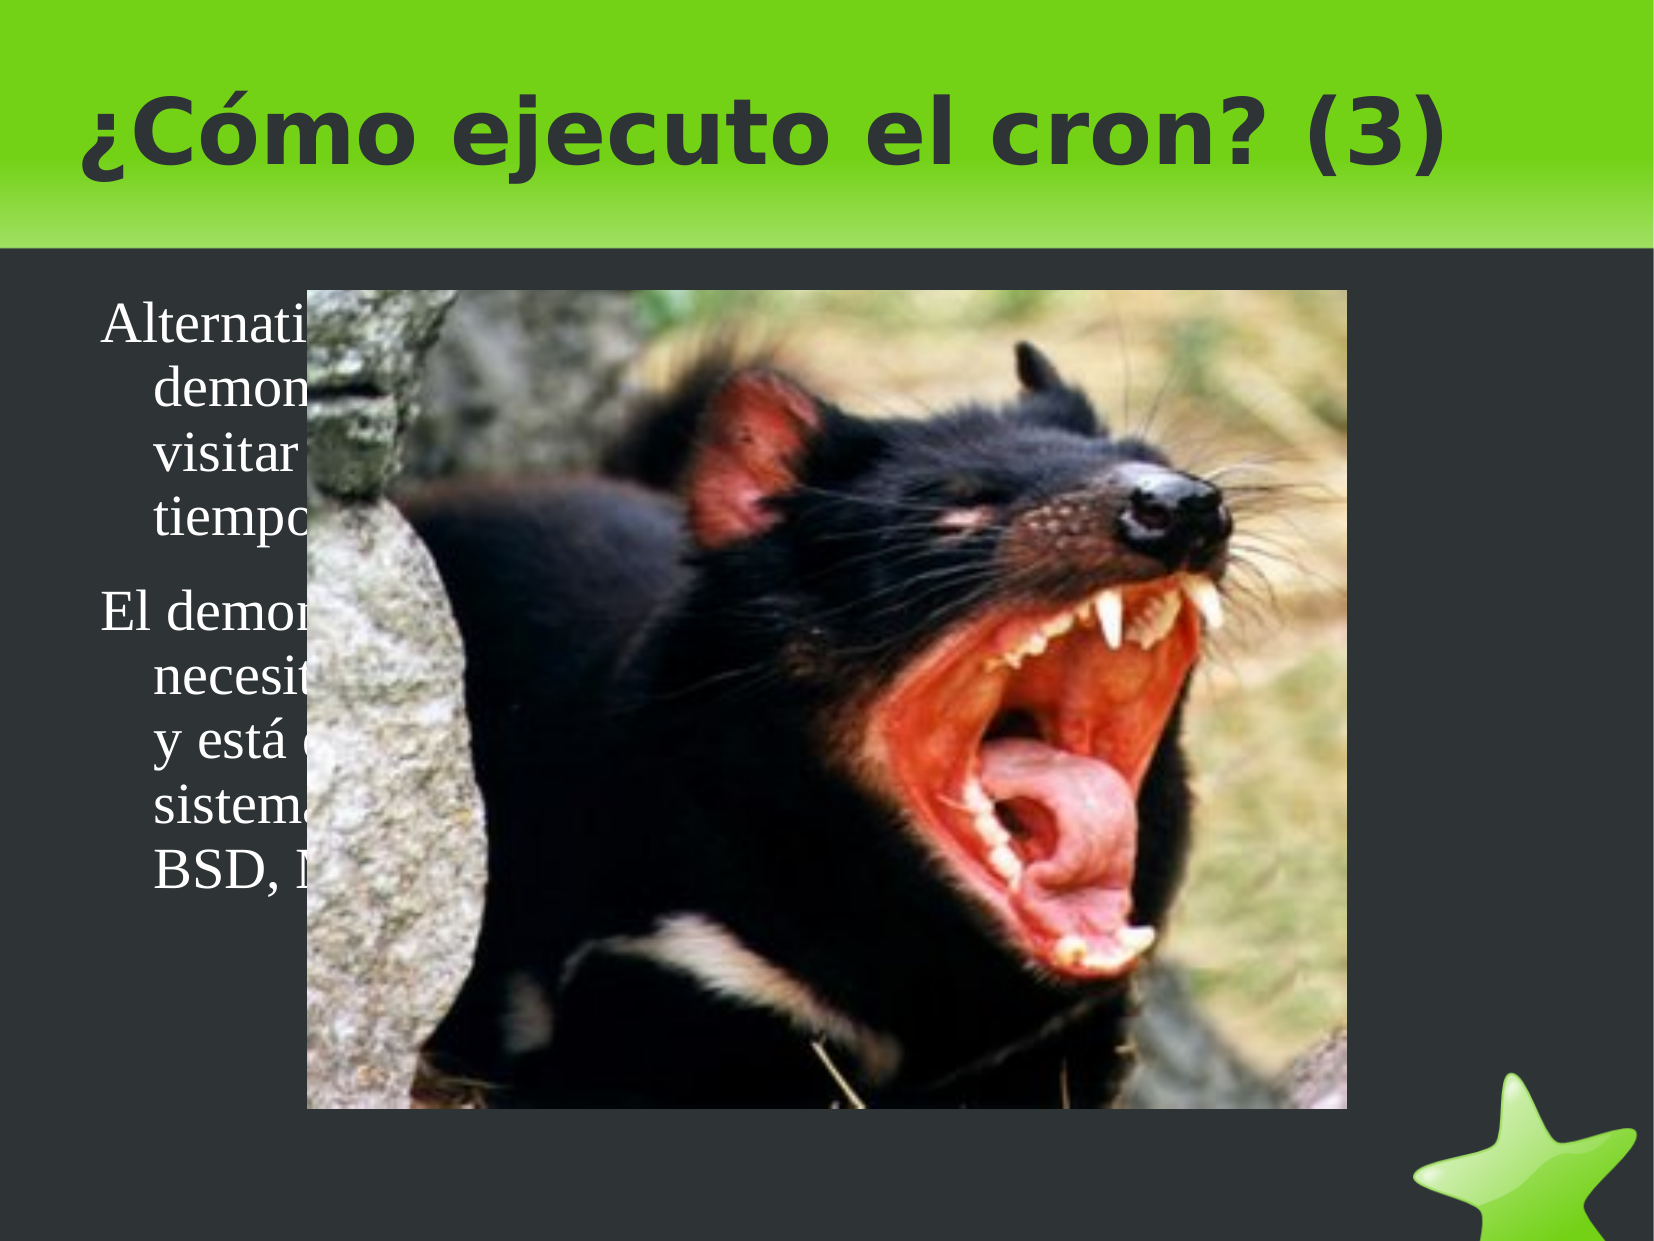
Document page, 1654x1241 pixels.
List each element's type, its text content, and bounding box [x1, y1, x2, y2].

title ¿Cómo ejecuto el cron? (3) [76, 29, 1565, 237]
picture [0, 0, 1654, 1241]
list Alternativa 3: Ponemos un demonio que se dedique a visitar la página en el tiempo especificado. El demonio (daemon) que necesitamos se llama crond y está disponible en sistemas tipo Unix (Linux, BSD, Mac OSX, etc.). [82, 290, 307, 1109]
